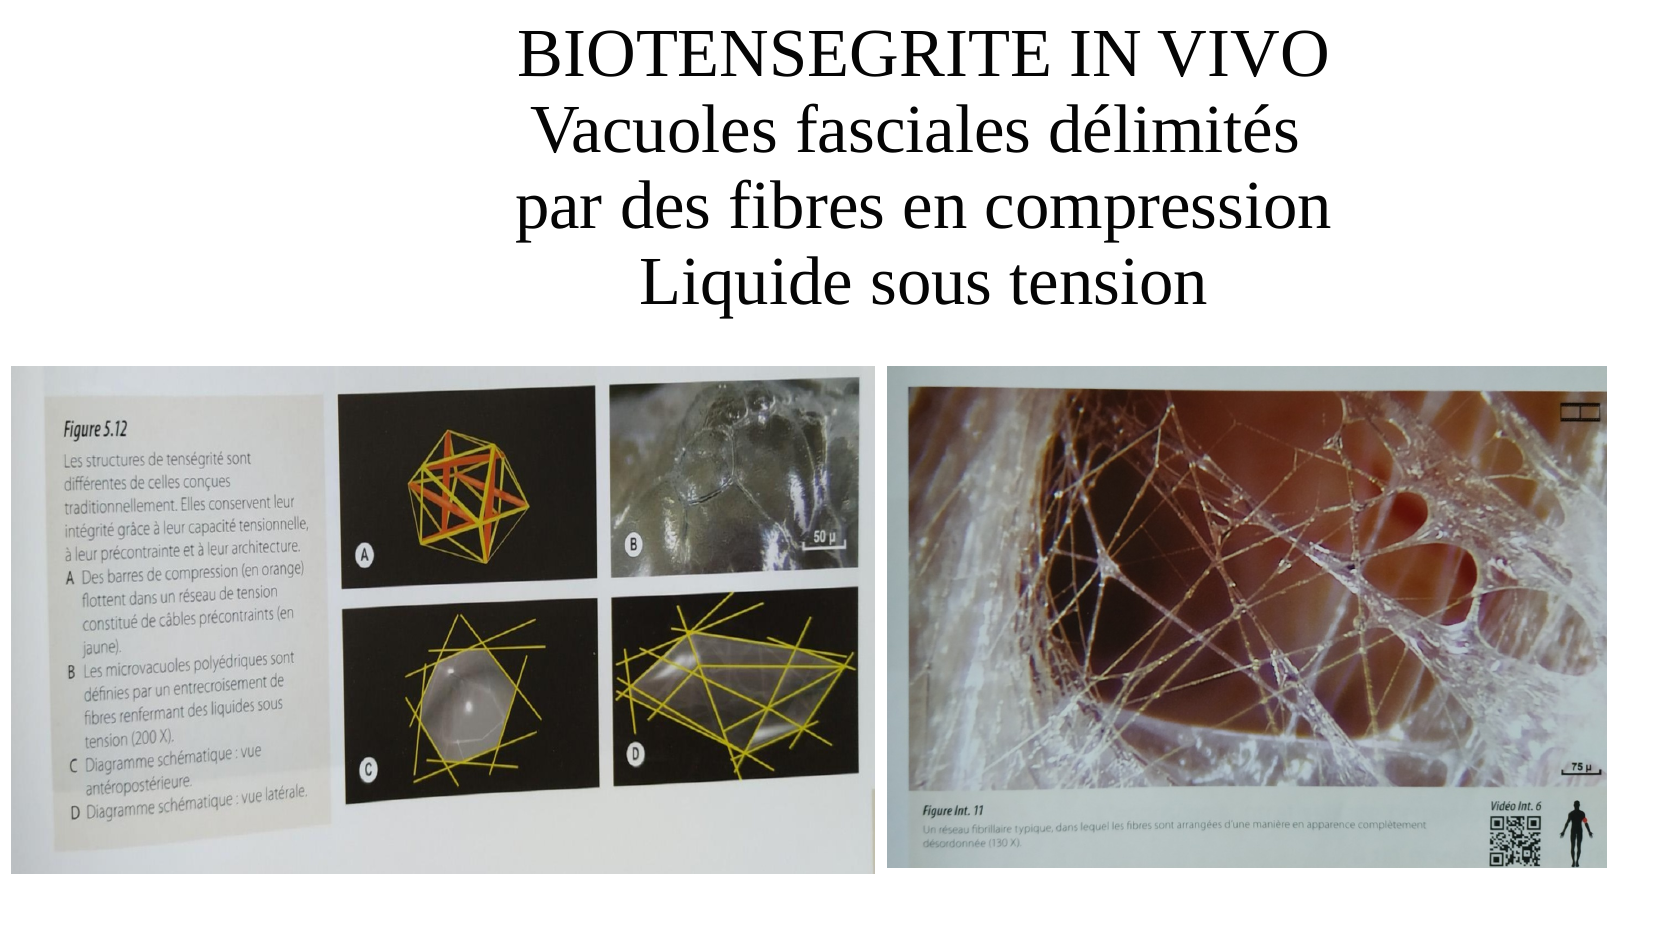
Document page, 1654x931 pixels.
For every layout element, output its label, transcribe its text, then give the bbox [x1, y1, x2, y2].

picture [887, 366, 1607, 868]
picture [11, 366, 875, 875]
title BIOTENSEGRITE IN VIVO Vacuoles fasciales délimités par des fibres en compression Liquide sous tension [259, 14, 1589, 319]
